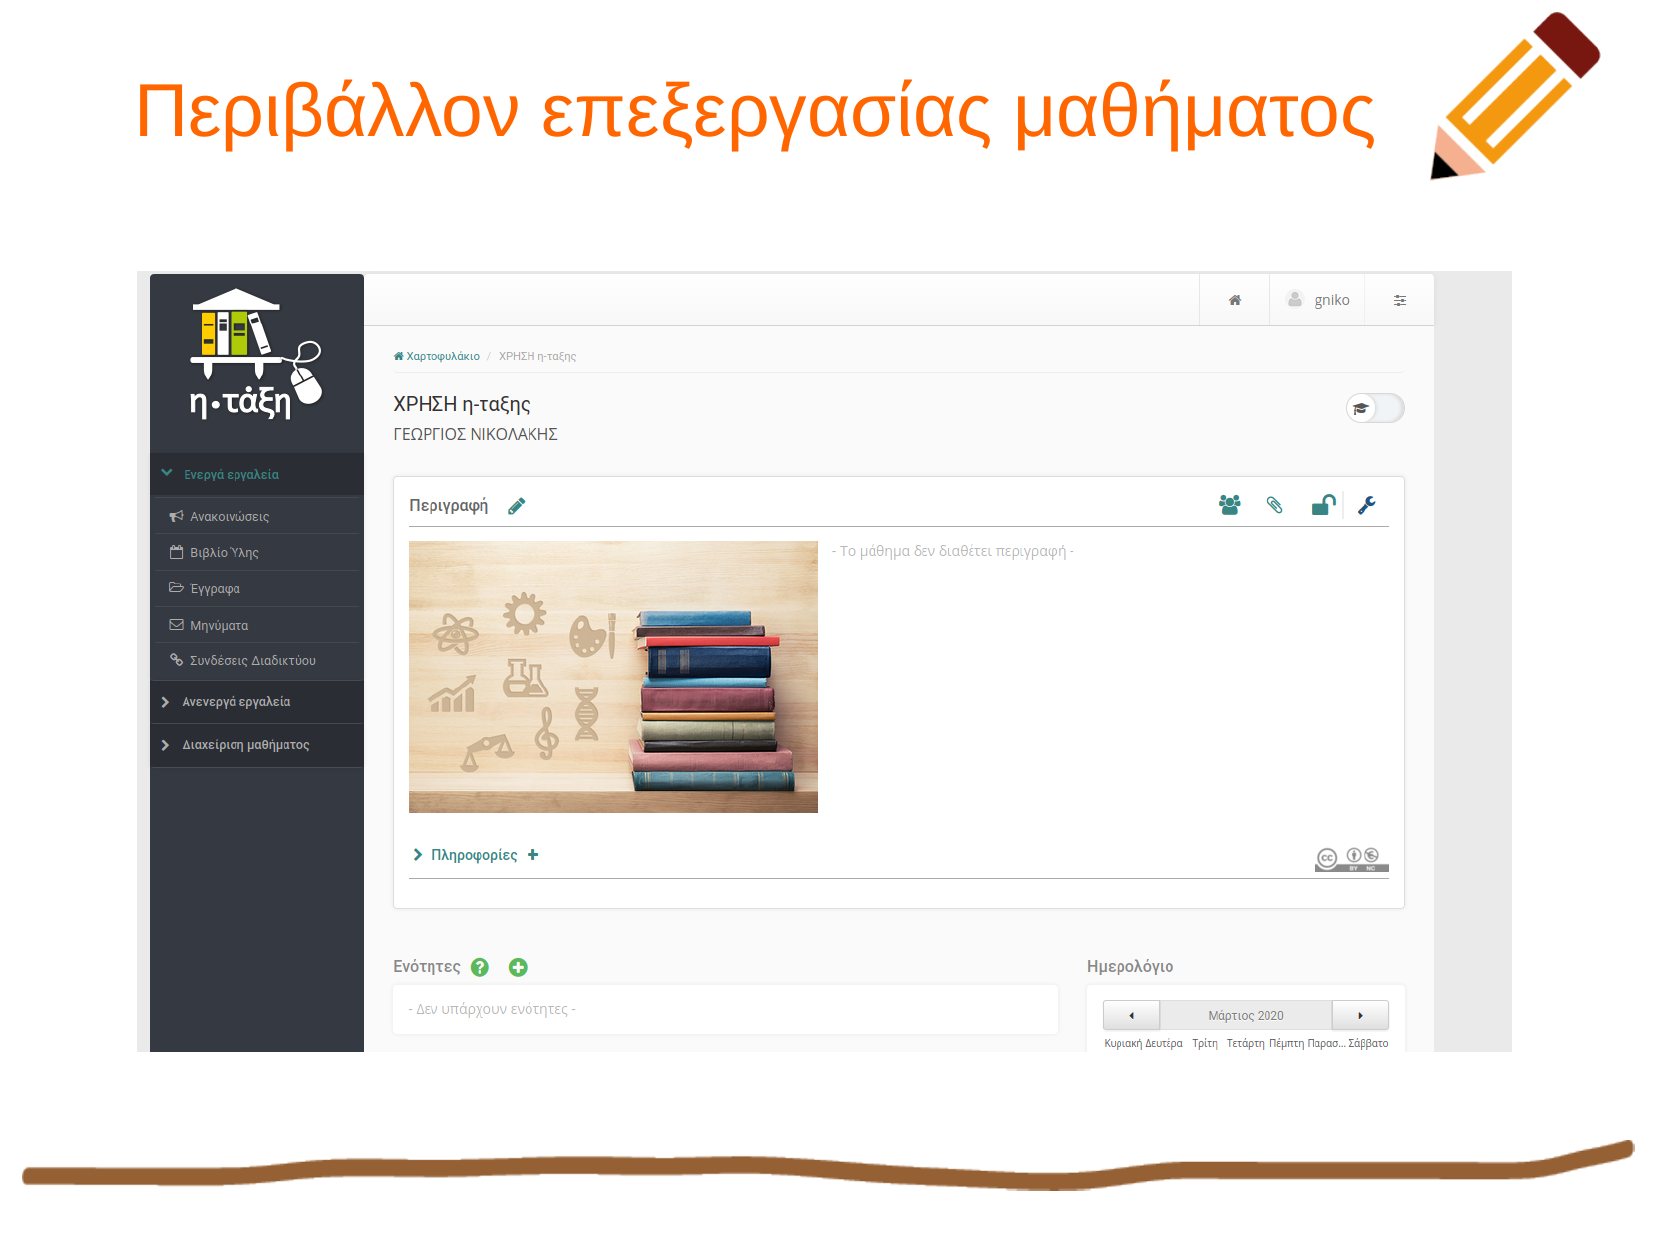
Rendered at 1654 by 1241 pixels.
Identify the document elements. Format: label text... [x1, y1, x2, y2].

title Περιβάλλον επεξεργασίας μαθήματος [82, 49, 1430, 172]
picture [22, 1140, 1635, 1191]
picture [137, 271, 1512, 1052]
picture [1430, 12, 1601, 181]
